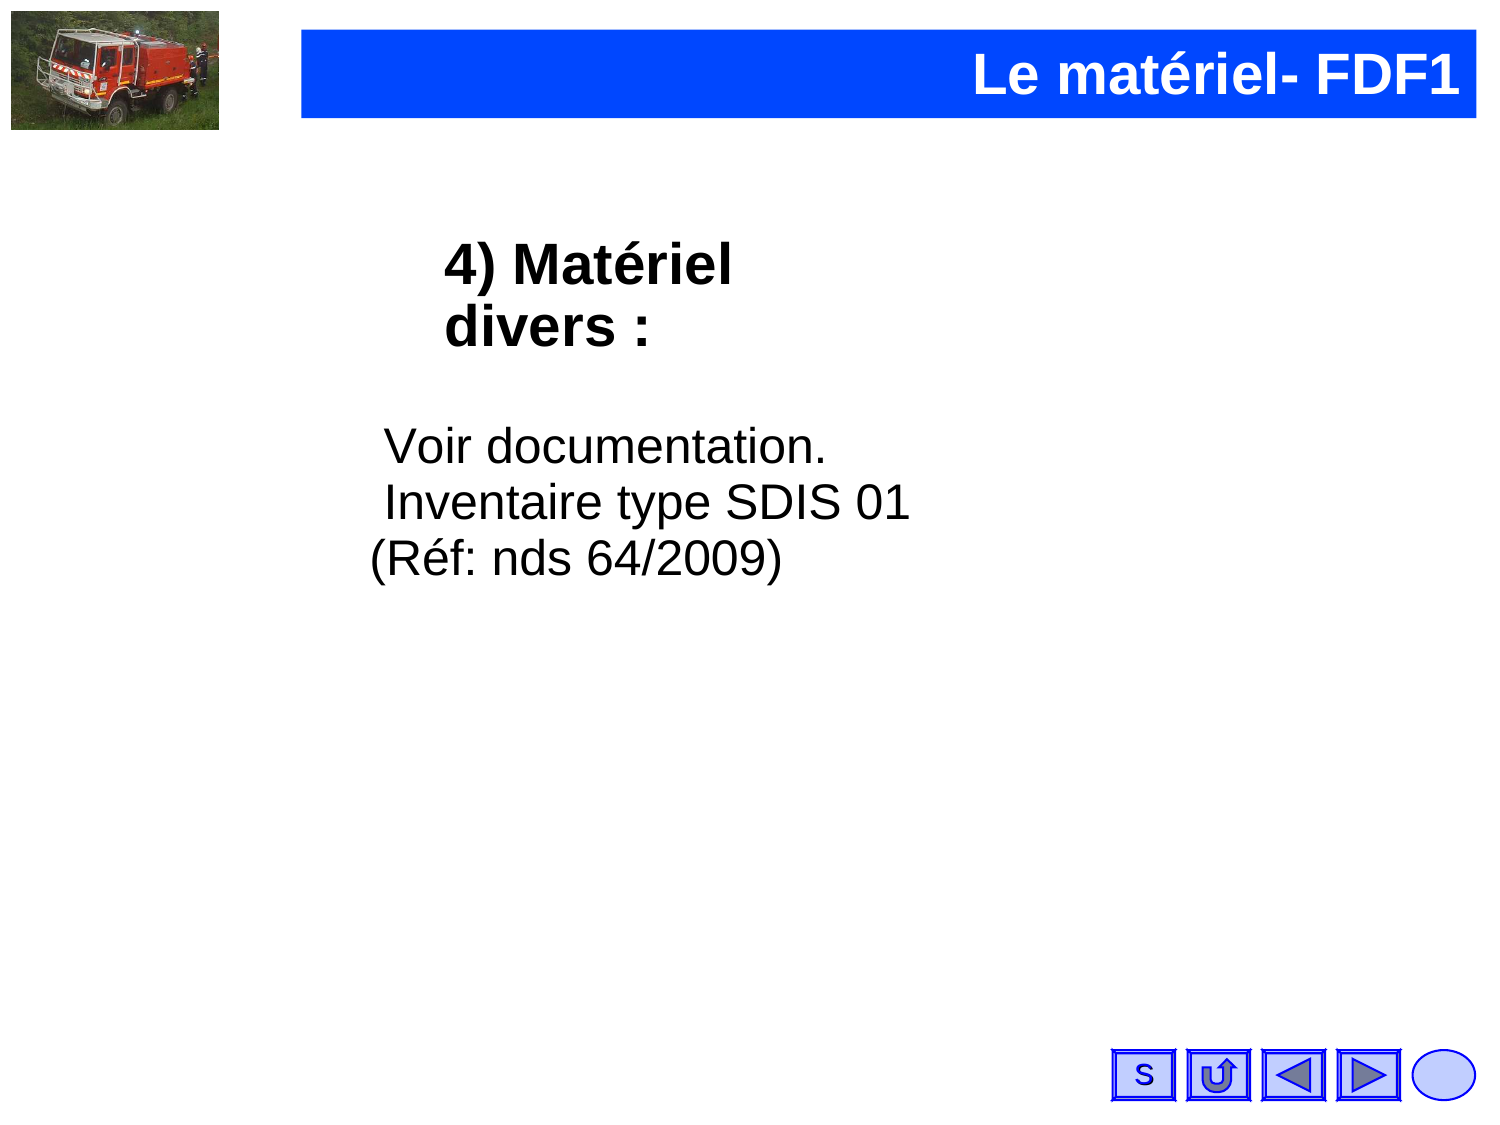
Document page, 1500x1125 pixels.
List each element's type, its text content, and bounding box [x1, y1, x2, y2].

text_box 4) Matériel divers : [429, 227, 973, 367]
picture [11, 11, 219, 130]
text_box Le matériel- FDF1 [301, 29, 1477, 119]
text_box [1412, 1050, 1476, 1101]
text_box Voir documentation. Inventaire type SDIS 01 (Réf: nds 64/2009) [354, 413, 944, 594]
